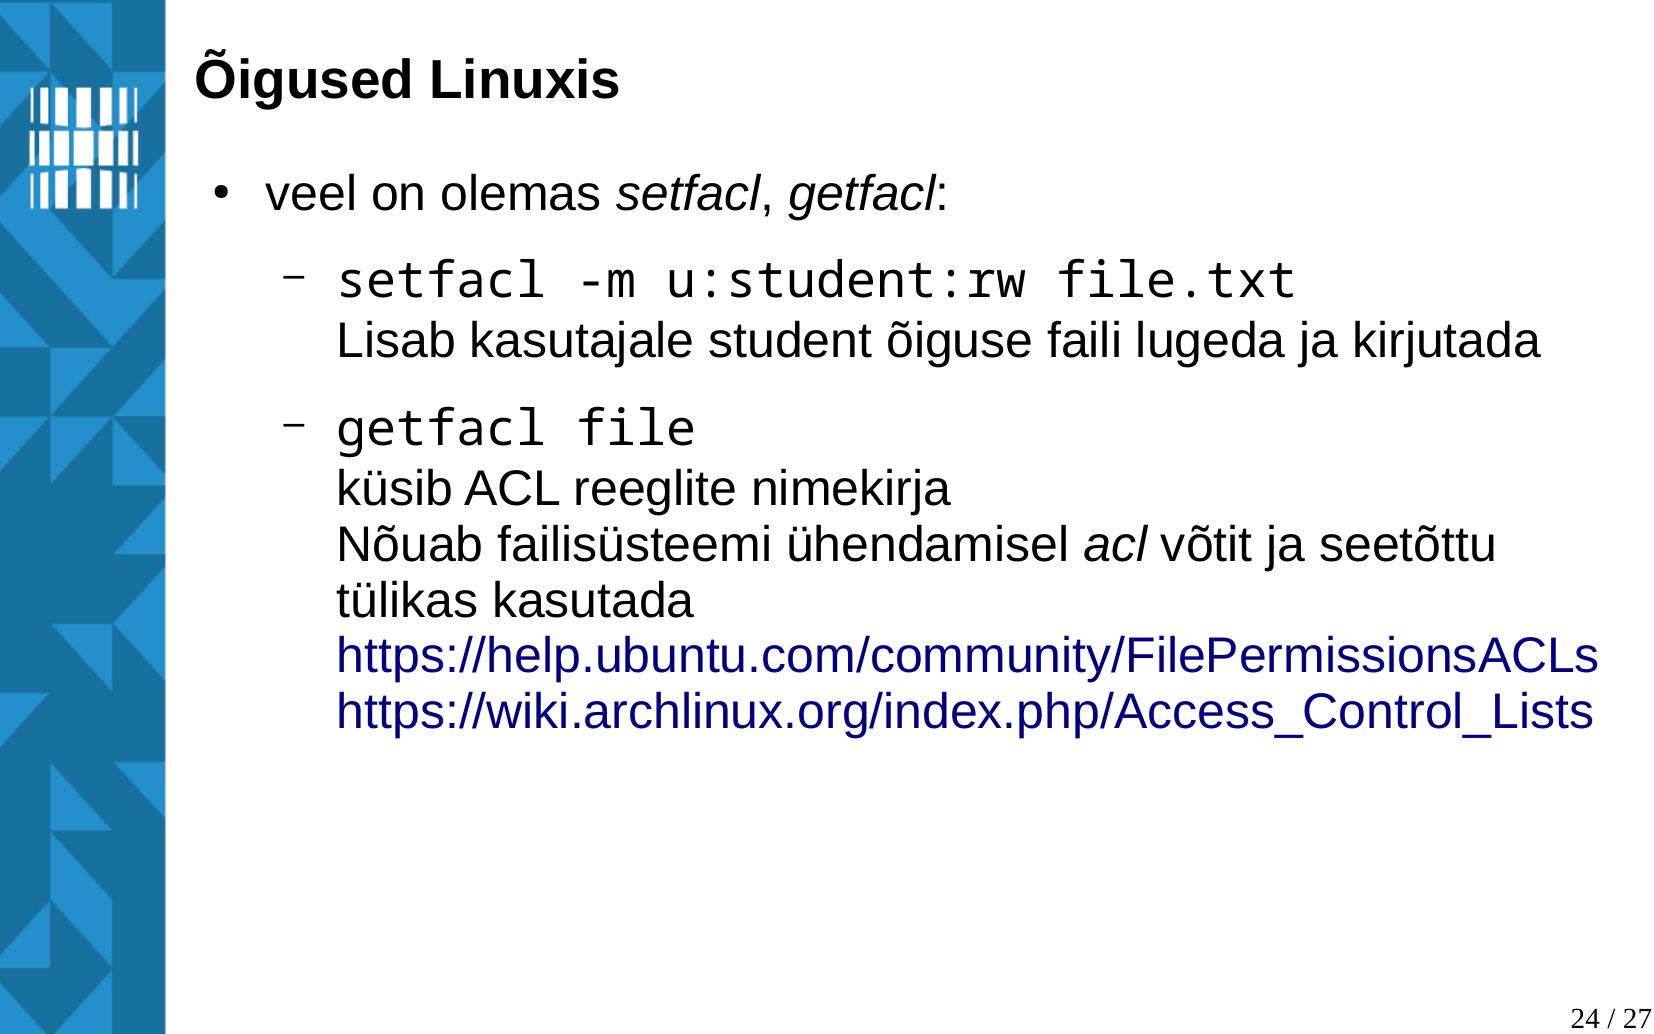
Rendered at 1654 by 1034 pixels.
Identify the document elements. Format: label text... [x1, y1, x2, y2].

title Õigused Linuxis [194, 41, 1595, 119]
list veel on olemas setfacl, getfacl: setfacl -m u:student:rw file.txt Lisab kasutajale student õiguse faili lugeda ja kirjutada getfacl file küsib ACL reeglite nimekirja Nõuab failisüsteemi ühendamisel acl võtit ja seetõttu tülikas kasutada https://help.ubuntu.com/community/FilePermissionsACLs https://wiki.archlinux.org/index.php/Access_Control_Lists [194, 165, 1625, 933]
